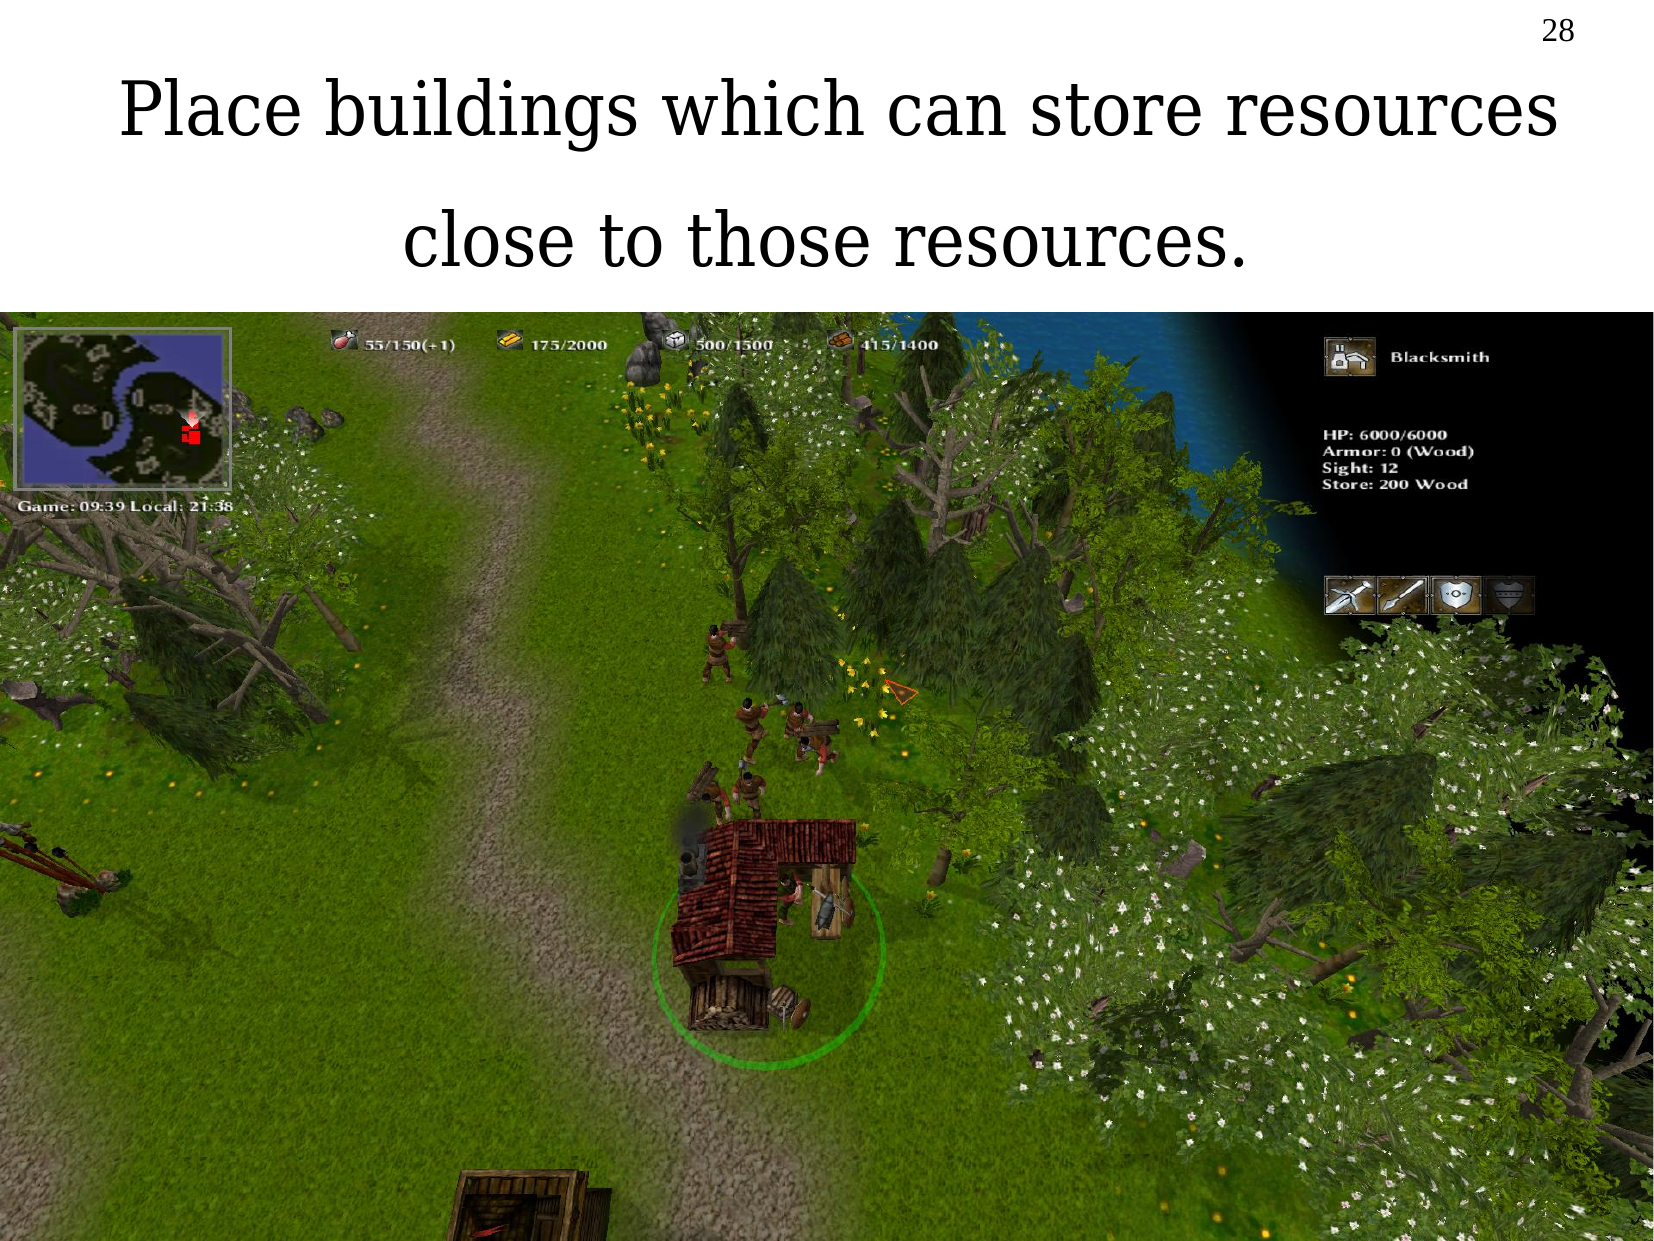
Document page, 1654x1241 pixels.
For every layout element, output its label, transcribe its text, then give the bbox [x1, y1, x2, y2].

picture [0, 312, 1654, 1241]
title Place buildings which can store resources close to those resources. [82, 43, 1571, 263]
